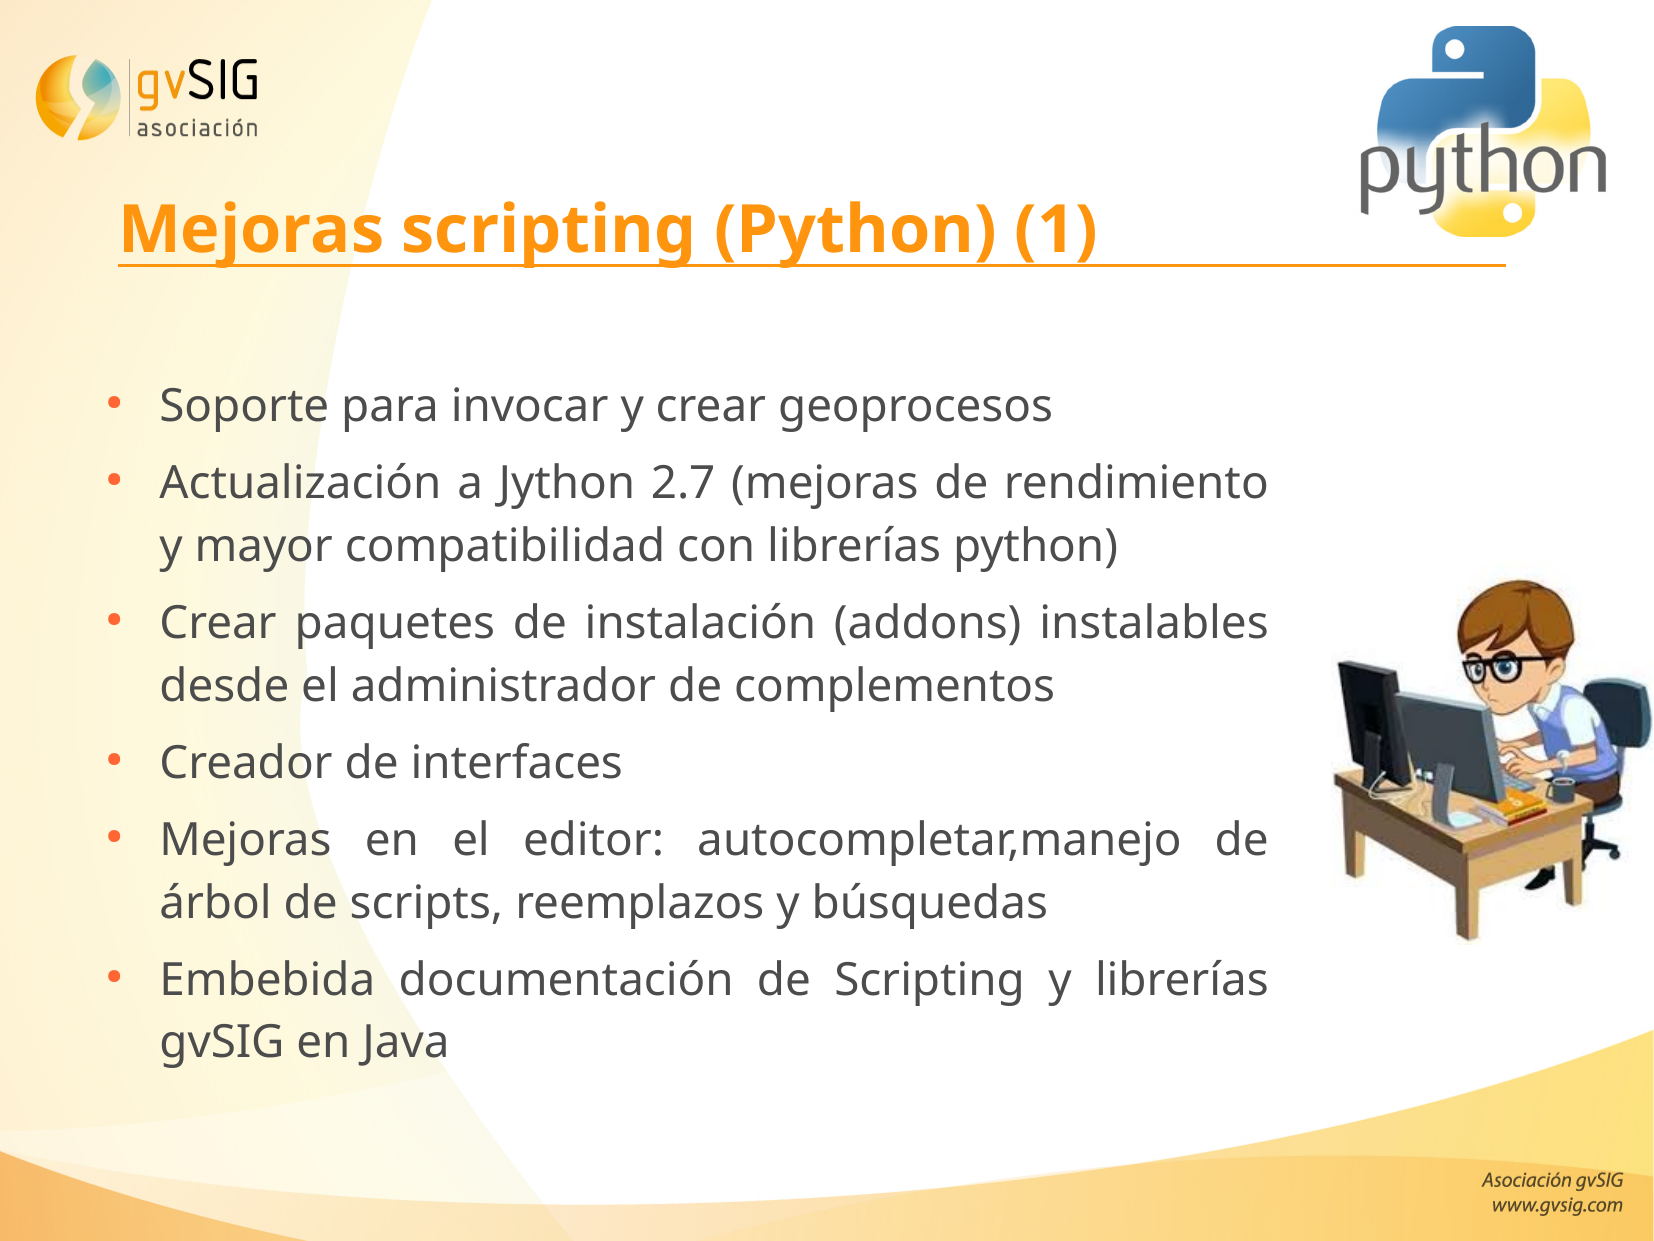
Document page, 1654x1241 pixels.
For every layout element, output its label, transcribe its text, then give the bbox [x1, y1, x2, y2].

picture [0, 0, 1654, 1241]
title Mejoras scripting (Python) (1) [118, 177, 1607, 276]
list Soporte para invocar y crear geoprocesos Actualización a Jython 2.7 (mejoras de rendimiento y mayor compatibilidad con librerías python) Crear paquetes de instalación (addons) instalables desde el administrador de complementos Creador de interfaces Mejoras en el editor: autocompletar,manejo de árbol de scripts, reemplazos y búsquedas Embebida documentación de Scripting y librerías gvSIG en Java [88, 295, 1270, 1077]
